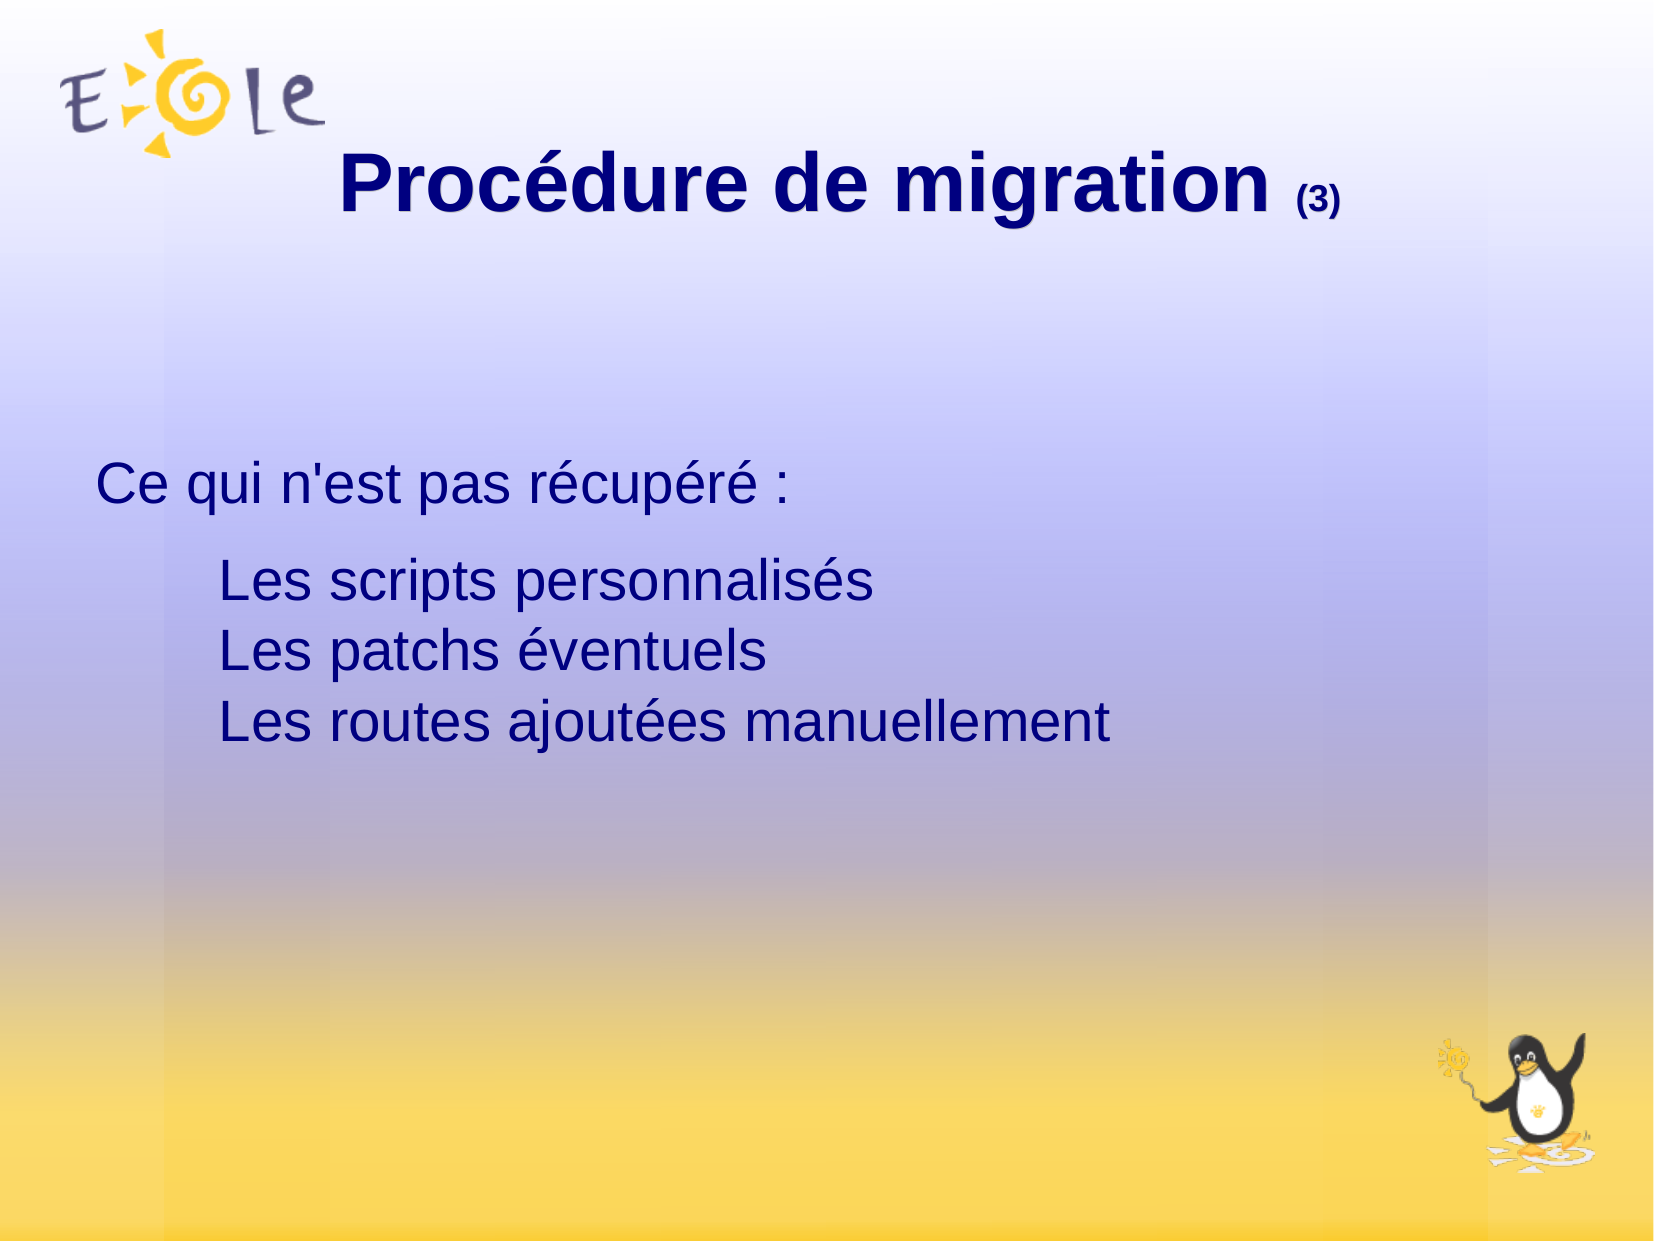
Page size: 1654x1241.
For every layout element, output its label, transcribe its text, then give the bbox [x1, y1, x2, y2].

text_box Procédure de migration (3) [323, 128, 1380, 251]
list Ce qui n'est pas récupéré : Les scripts personnalisés Les patchs éventuels Les routes ajoutées manuellement [76, 442, 1566, 1152]
picture [0, 0, 1654, 1241]
